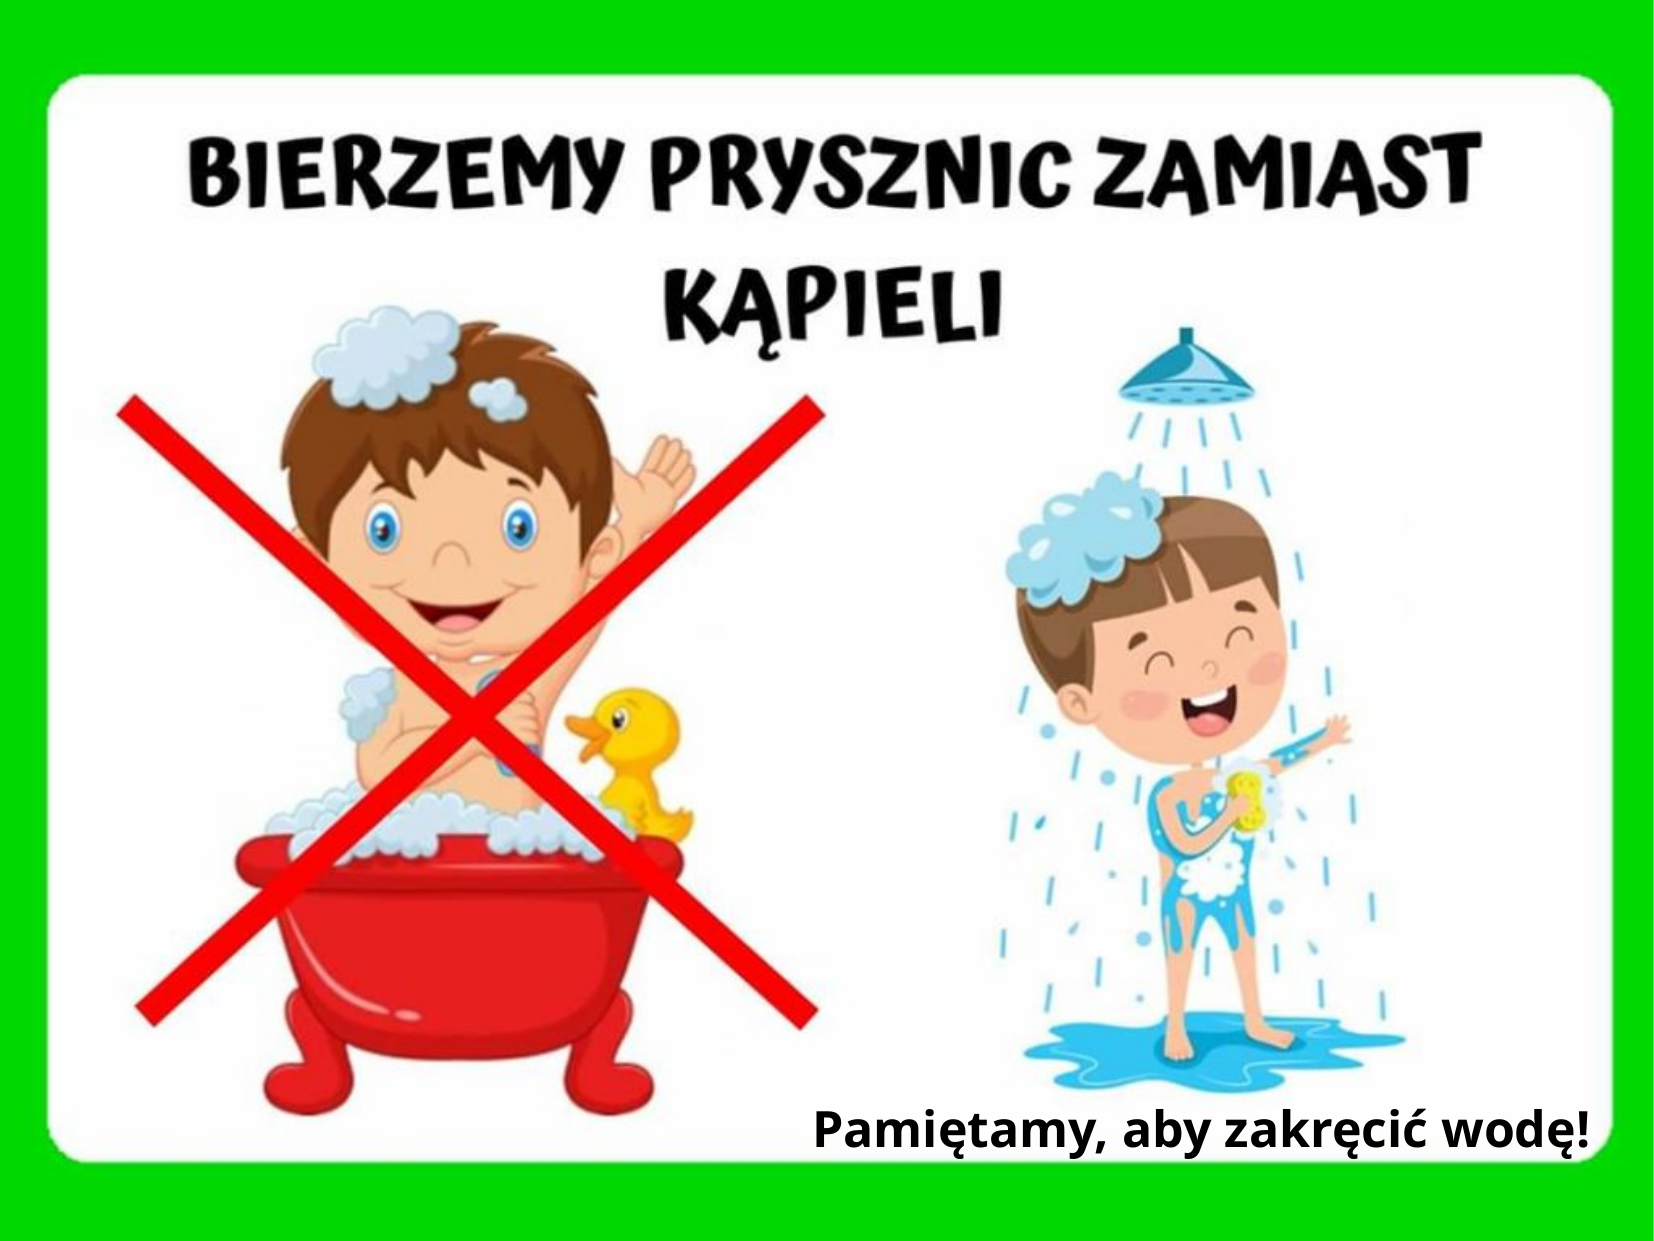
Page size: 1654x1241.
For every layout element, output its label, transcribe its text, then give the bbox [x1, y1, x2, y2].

text_box Pamiętamy, aby zakręcić wodę! [797, 1086, 1625, 1241]
picture [0, 0, 1654, 1241]
